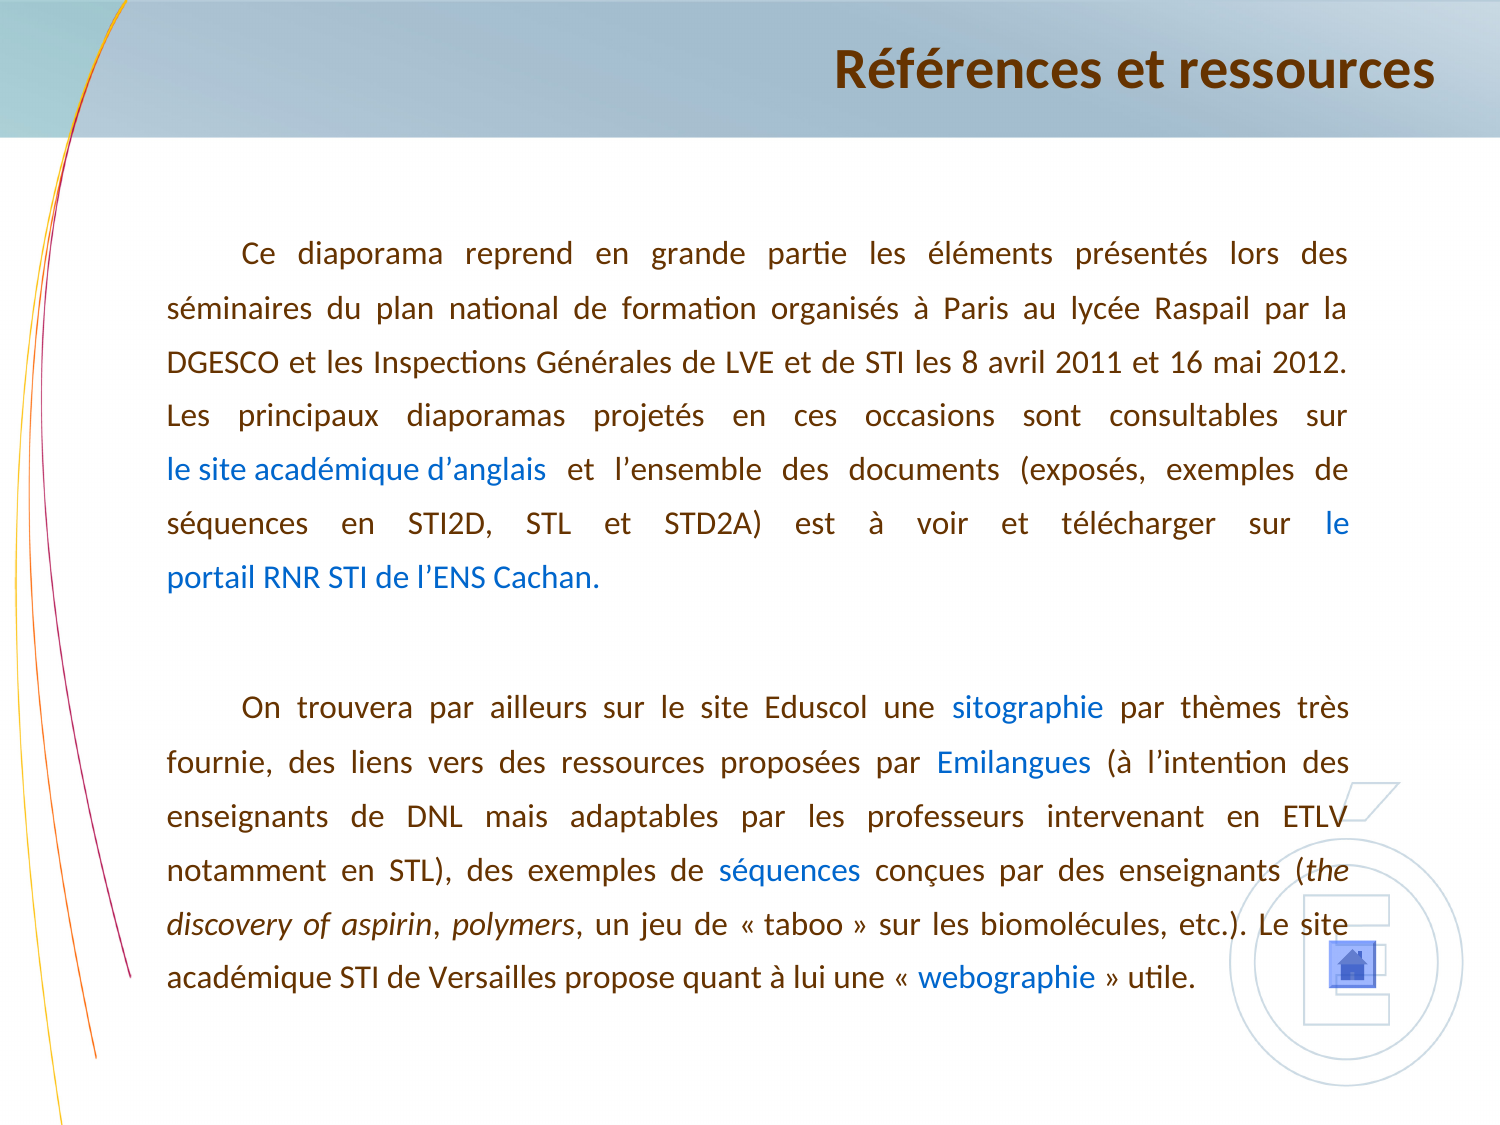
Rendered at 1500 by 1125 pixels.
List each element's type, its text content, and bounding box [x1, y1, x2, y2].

picture [0, 0, 1500, 1125]
title Références et ressources [41, 0, 1451, 160]
text_box [1329, 940, 1377, 989]
list Ce diaporama reprend en grande partie les éléments présentés lors des séminaires du plan national de formation organisés à Paris au lycée Raspail par la DGESCO et les Inspections Générales de LVE et de STI les 8 avril 2011 et 16 mai 2012. Les principaux diaporamas projetés en ces occasions sont consultables sur le site académique d’anglais et l’ensemble des documents (exposés, exemples de séquences en STI2D, STL et STD2A) est à voir et télécharger sur le portail RNR STI de l’ENS Cachan. On trouvera par ailleurs sur le site Eduscol une sitographie par thèmes très fournie, des liens vers des ressources proposées par Emilangues (à l’intention des enseignants de DNL mais adaptables par les professeurs intervenant en ETLV notamment en STL), des exemples de séquences conçues par des enseignants (the discovery of aspirin, polymers, un jeu de « taboo » sur les biomolécules, etc.). Le site académique STI de Versailles propose quant à lui une « webographie » utile. [76, 203, 1365, 1125]
